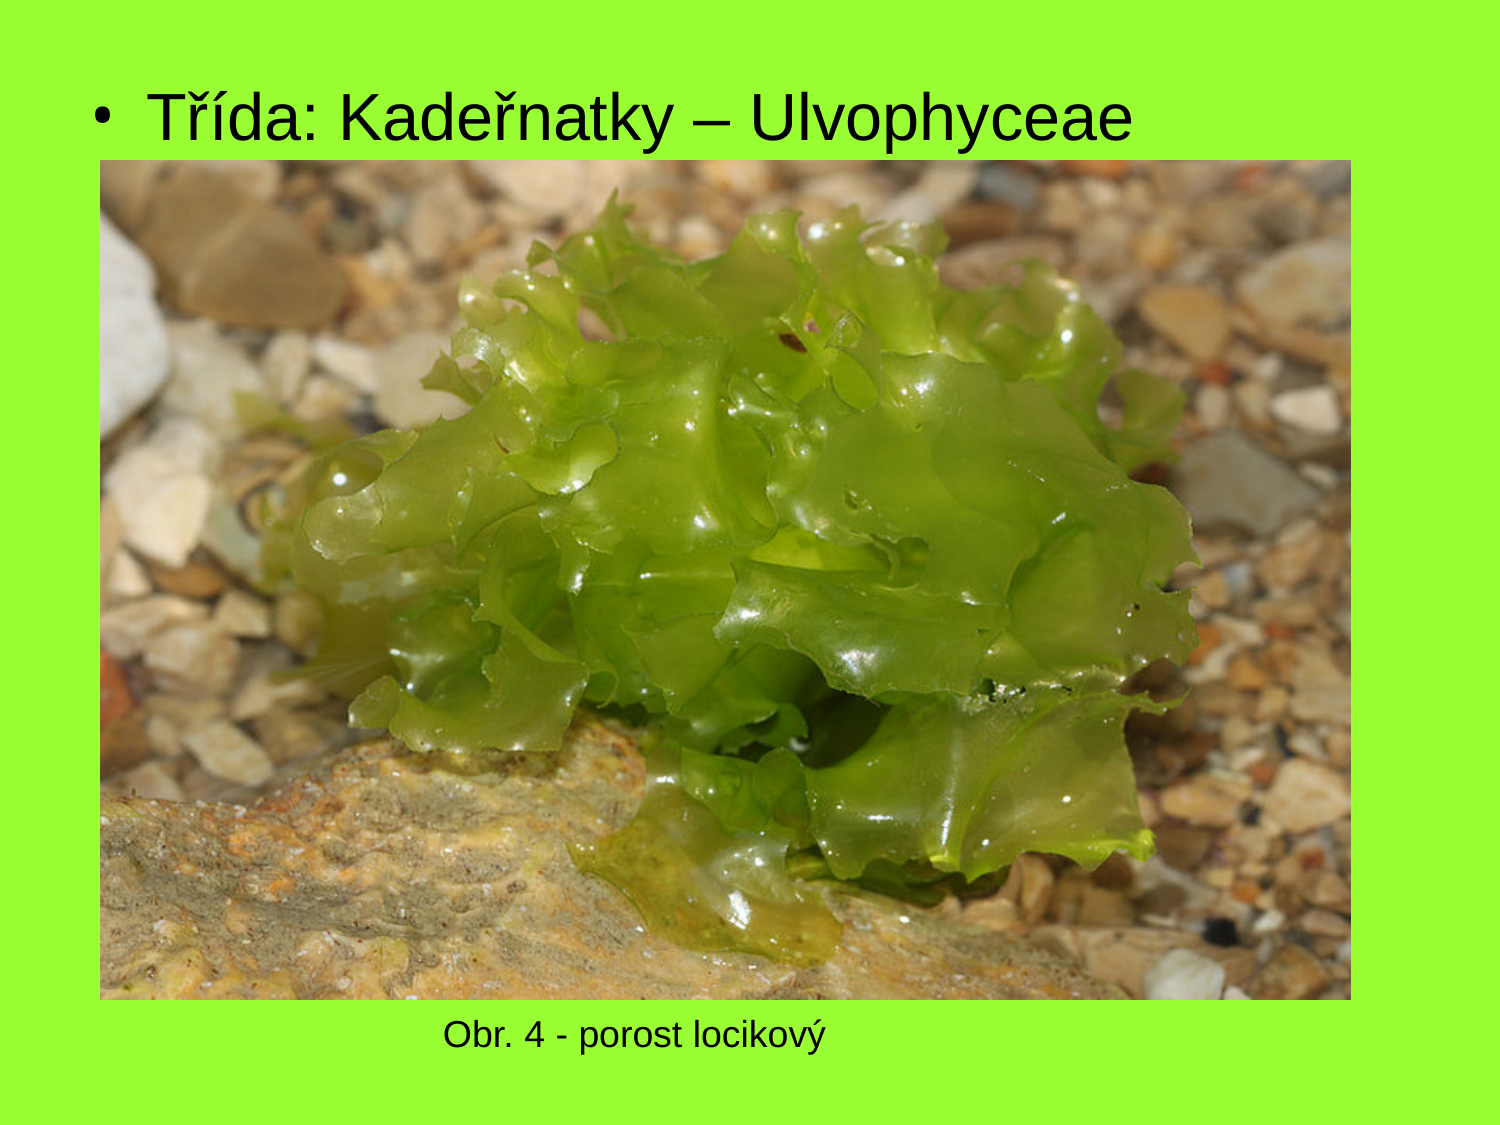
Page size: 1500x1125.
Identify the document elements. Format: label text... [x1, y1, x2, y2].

picture [100, 160, 1351, 1000]
list Třída: Kadeřnatky – Ulvophyceae [75, 66, 1426, 1005]
text_box Obr. 4 - porost locikový [427, 1002, 844, 1064]
